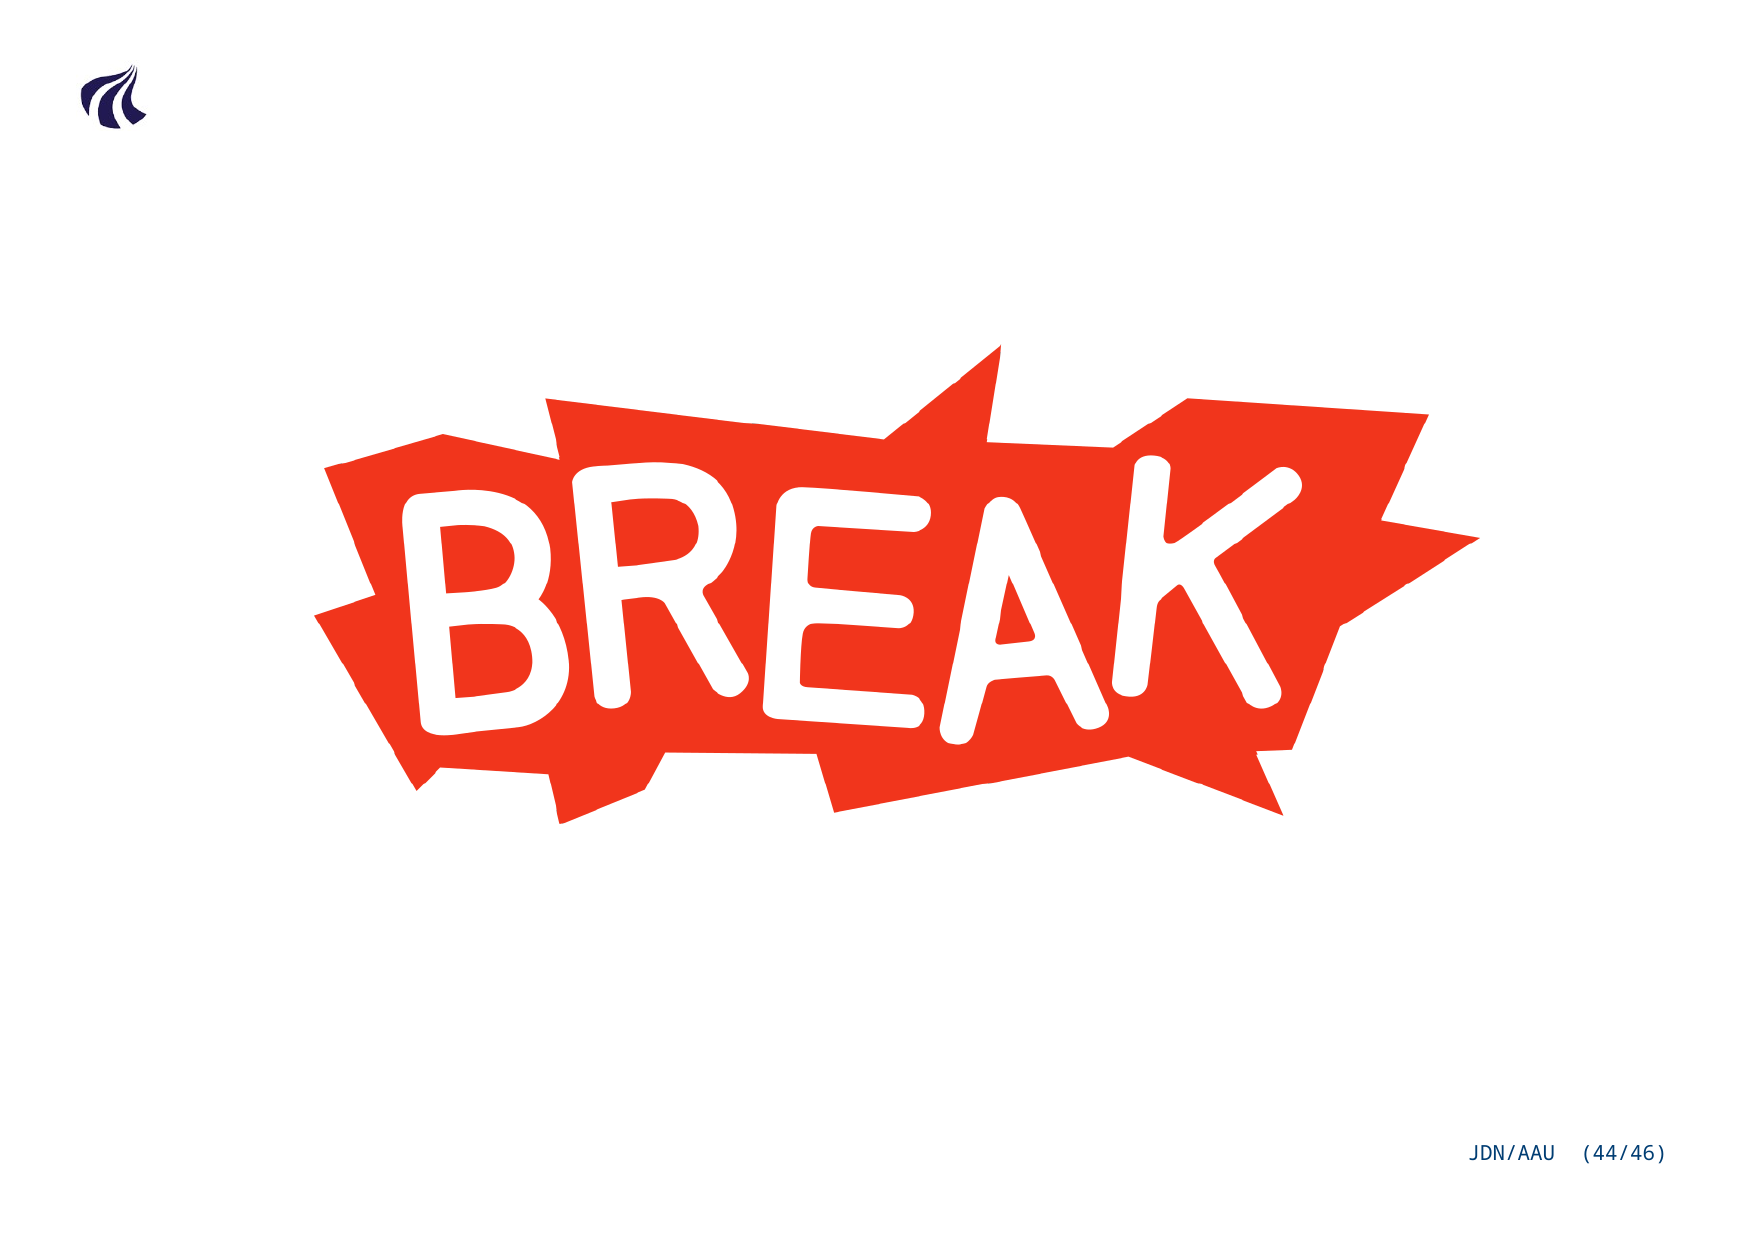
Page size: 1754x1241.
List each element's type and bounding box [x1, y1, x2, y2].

picture [314, 343, 1485, 825]
picture [76, 60, 151, 131]
